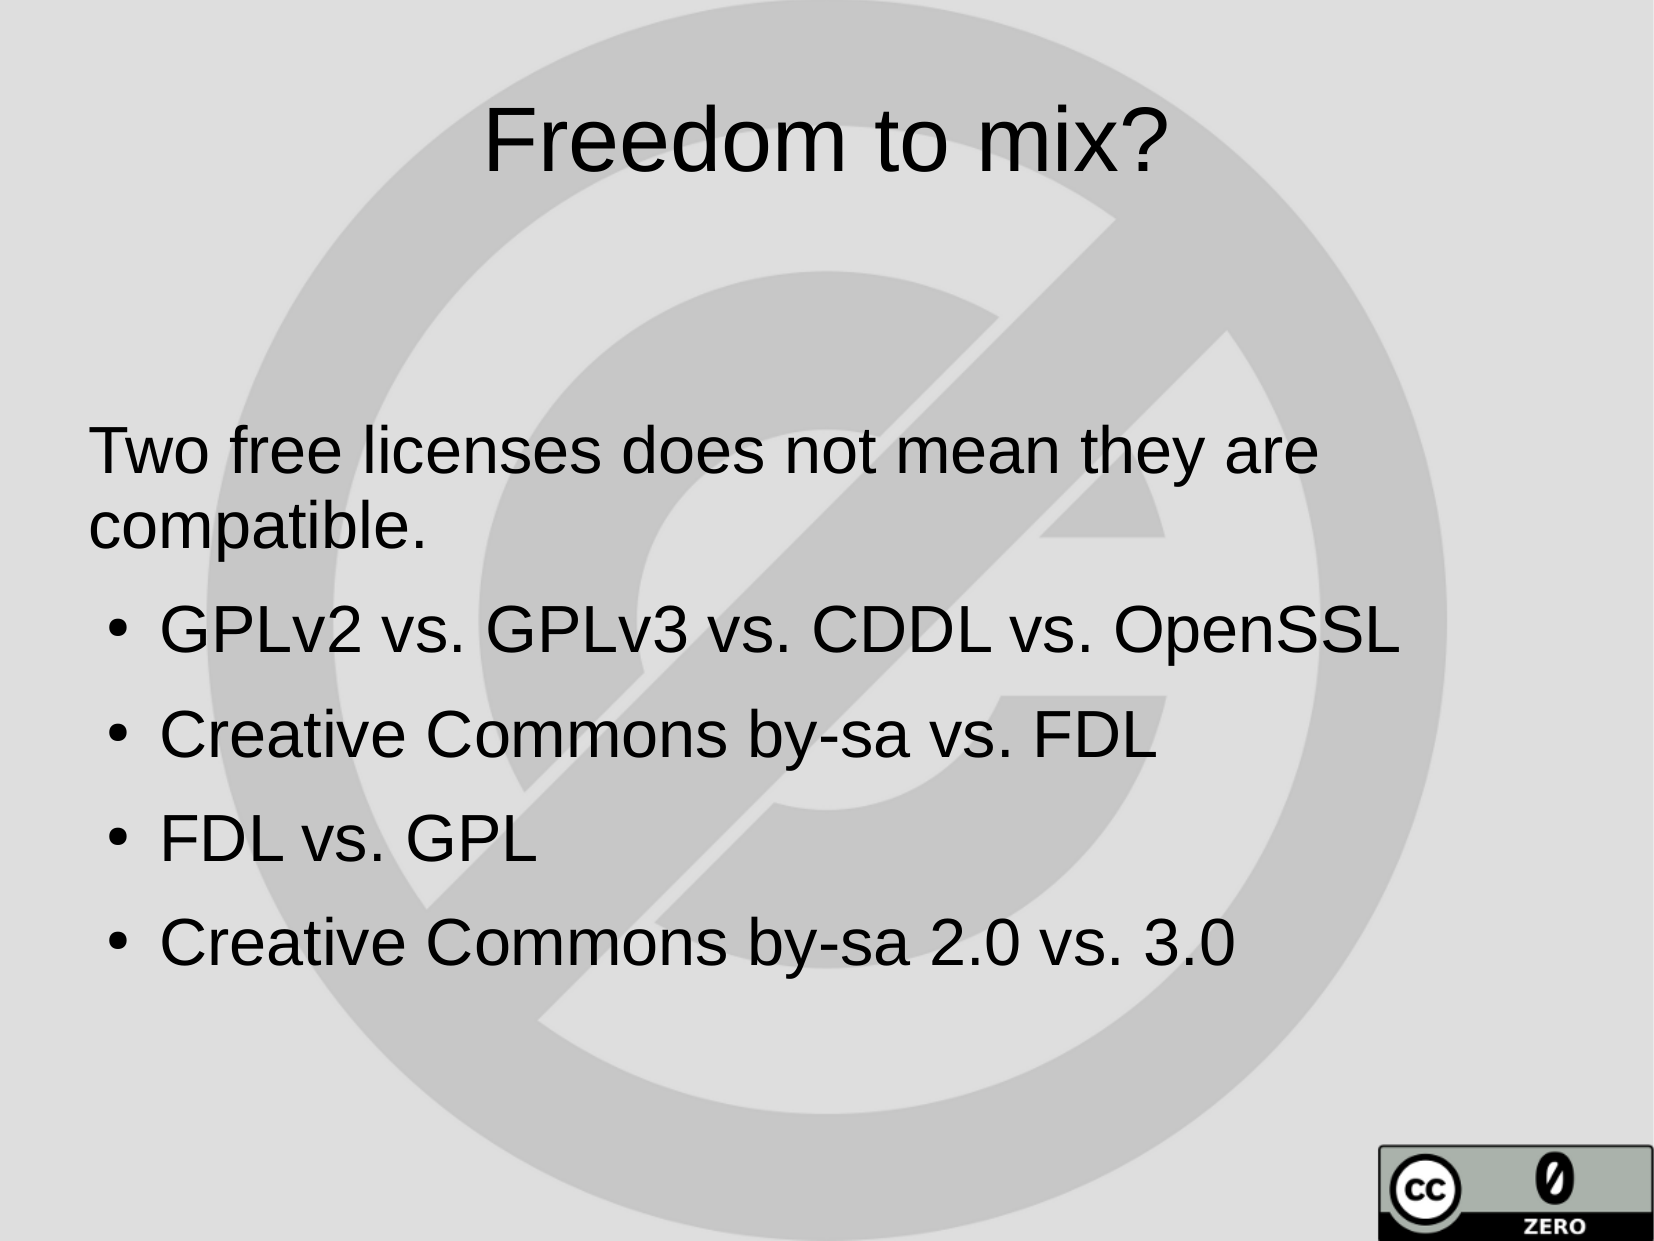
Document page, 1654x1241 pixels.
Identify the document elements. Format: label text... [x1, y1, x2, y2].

title Freedom to mix? [59, 68, 1595, 212]
list Two free licenses does not mean they are compatible. GPLv2 vs. GPLv3 vs. CDDL vs. OpenSSL Creative Commons by-sa vs. FDL FDL vs. GPL Creative Commons by-sa 2.0 vs. 3.0 [88, 413, 1571, 1094]
picture [0, 0, 1654, 1241]
